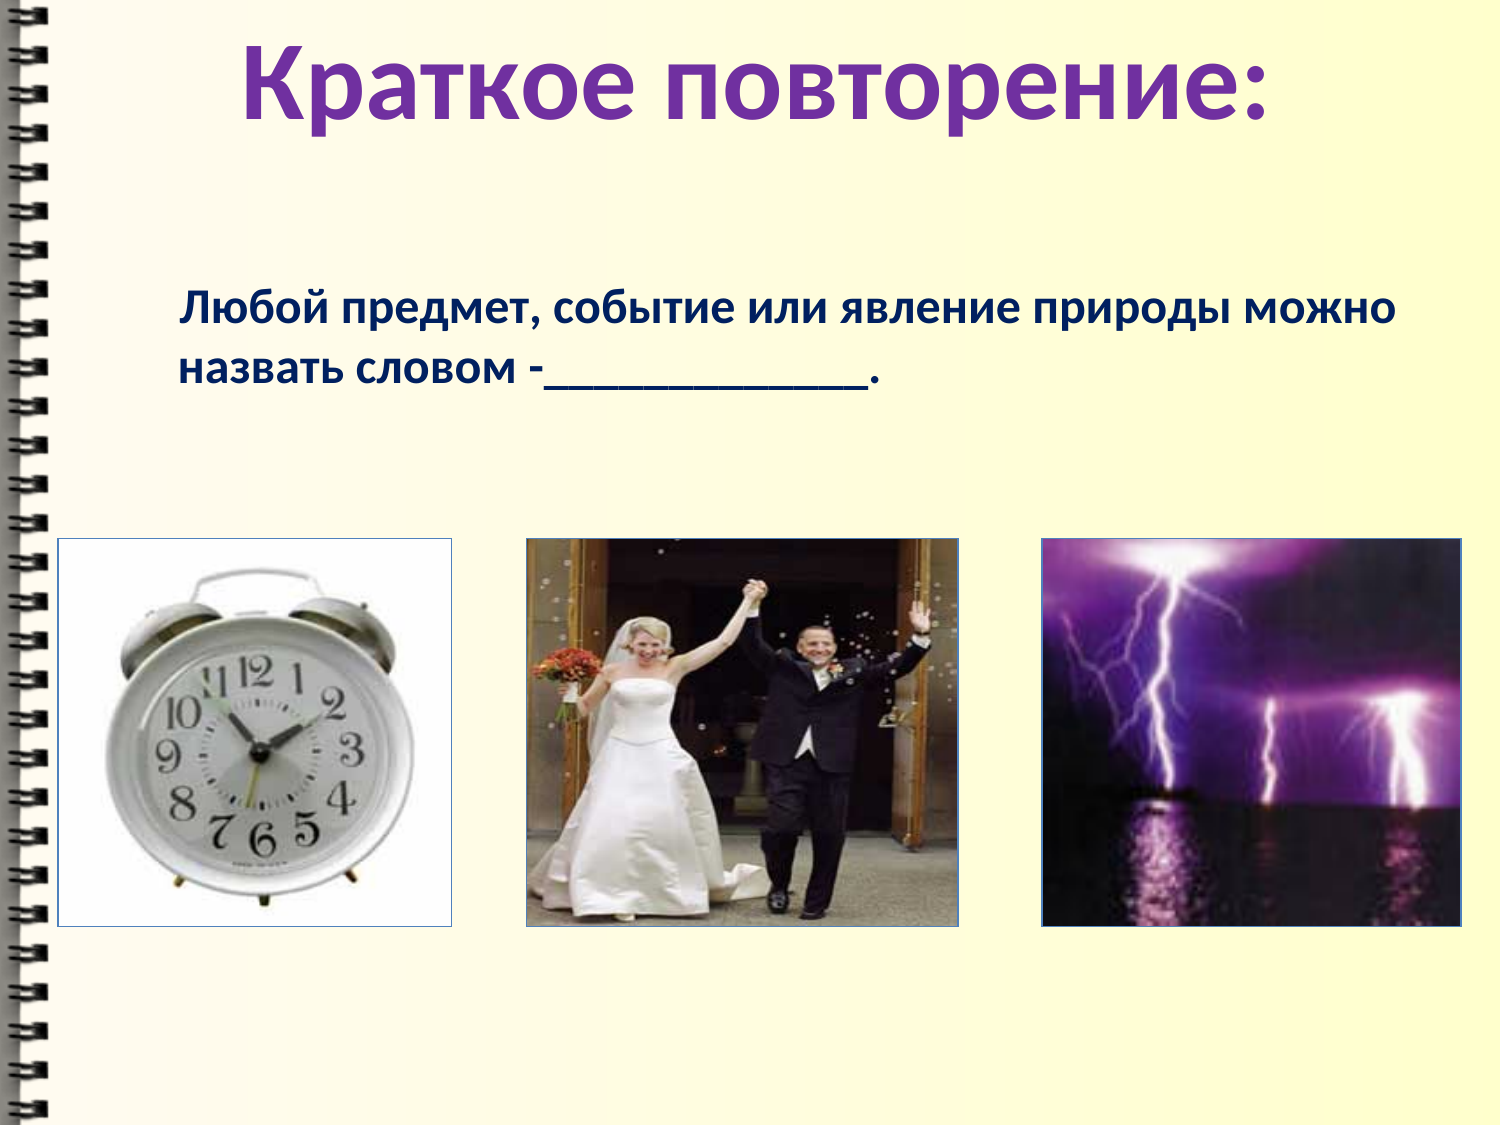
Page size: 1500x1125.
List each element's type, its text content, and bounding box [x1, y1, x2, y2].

title Краткое повторение: [82, 0, 1432, 188]
picture [0, 0, 69, 1125]
picture [527, 539, 957, 926]
list Любой предмет, событие или явление природы можно назвать словом -_____________. [147, 265, 1477, 461]
picture [58, 539, 451, 926]
picture [1042, 539, 1461, 926]
